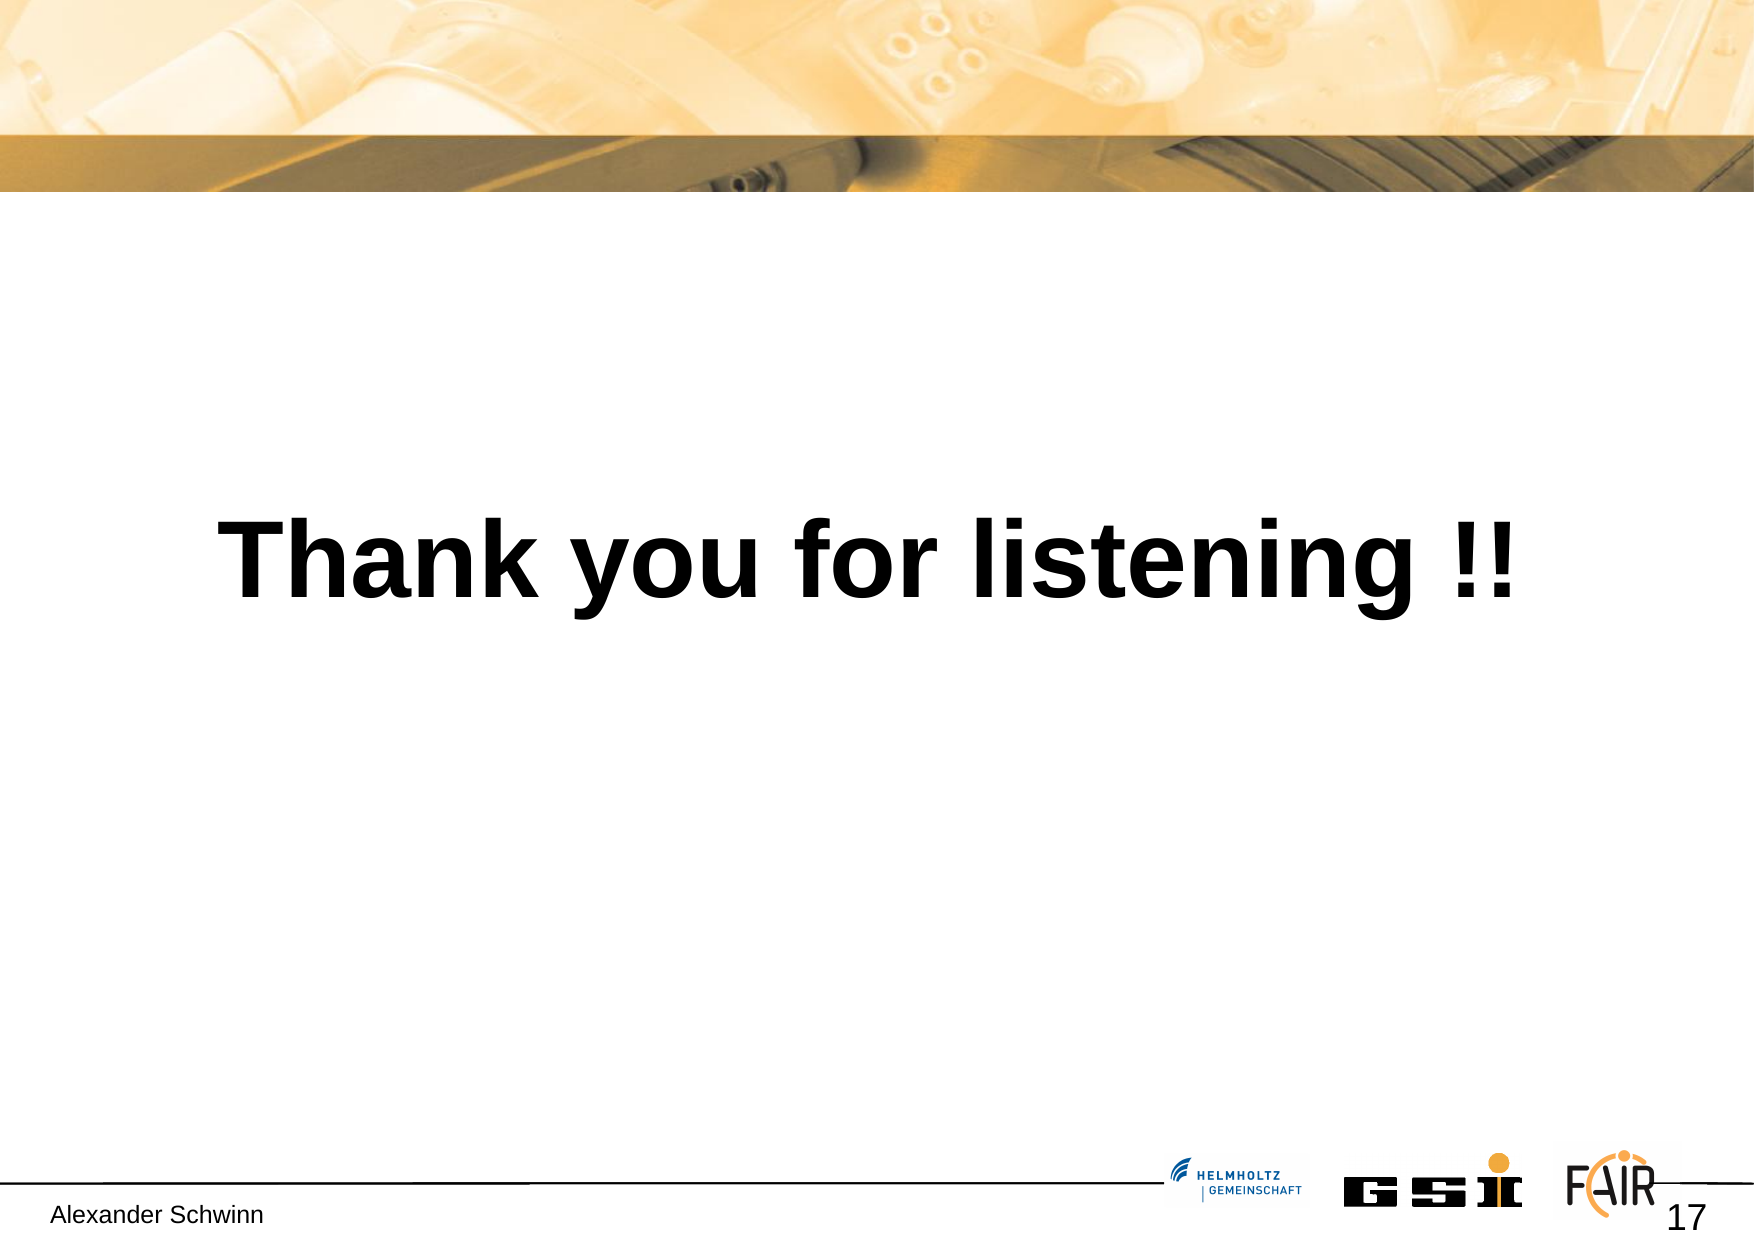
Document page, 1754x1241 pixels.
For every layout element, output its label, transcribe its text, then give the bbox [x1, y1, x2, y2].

picture [1164, 1153, 1310, 1208]
title Thank you for listening !! [165, 442, 1575, 665]
picture [0, 0, 1754, 193]
picture [1553, 1141, 1682, 1220]
picture [1344, 1153, 1522, 1207]
